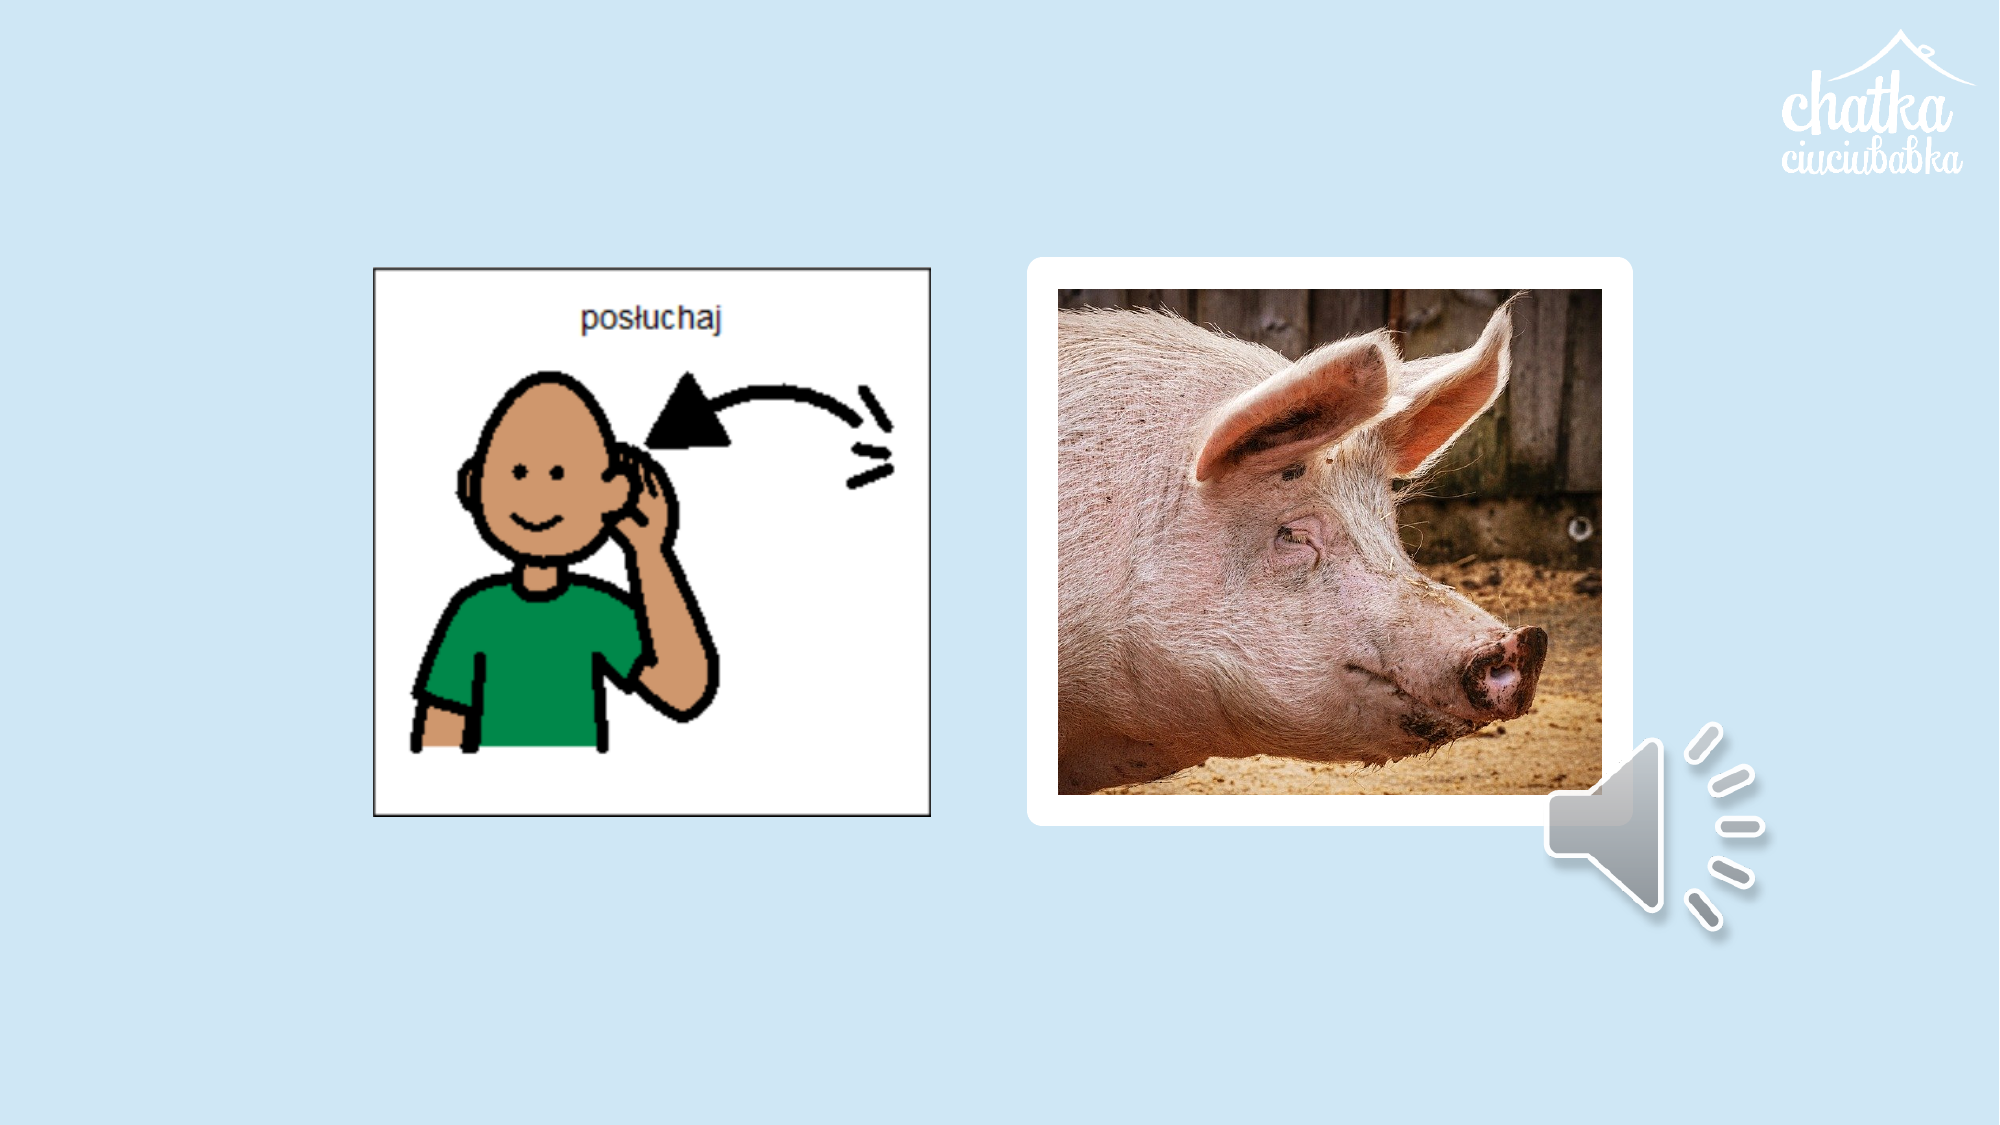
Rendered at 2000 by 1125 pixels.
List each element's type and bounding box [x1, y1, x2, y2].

picture [1755, 5, 1991, 241]
picture [1057, 288, 1778, 951]
picture [373, 267, 931, 817]
